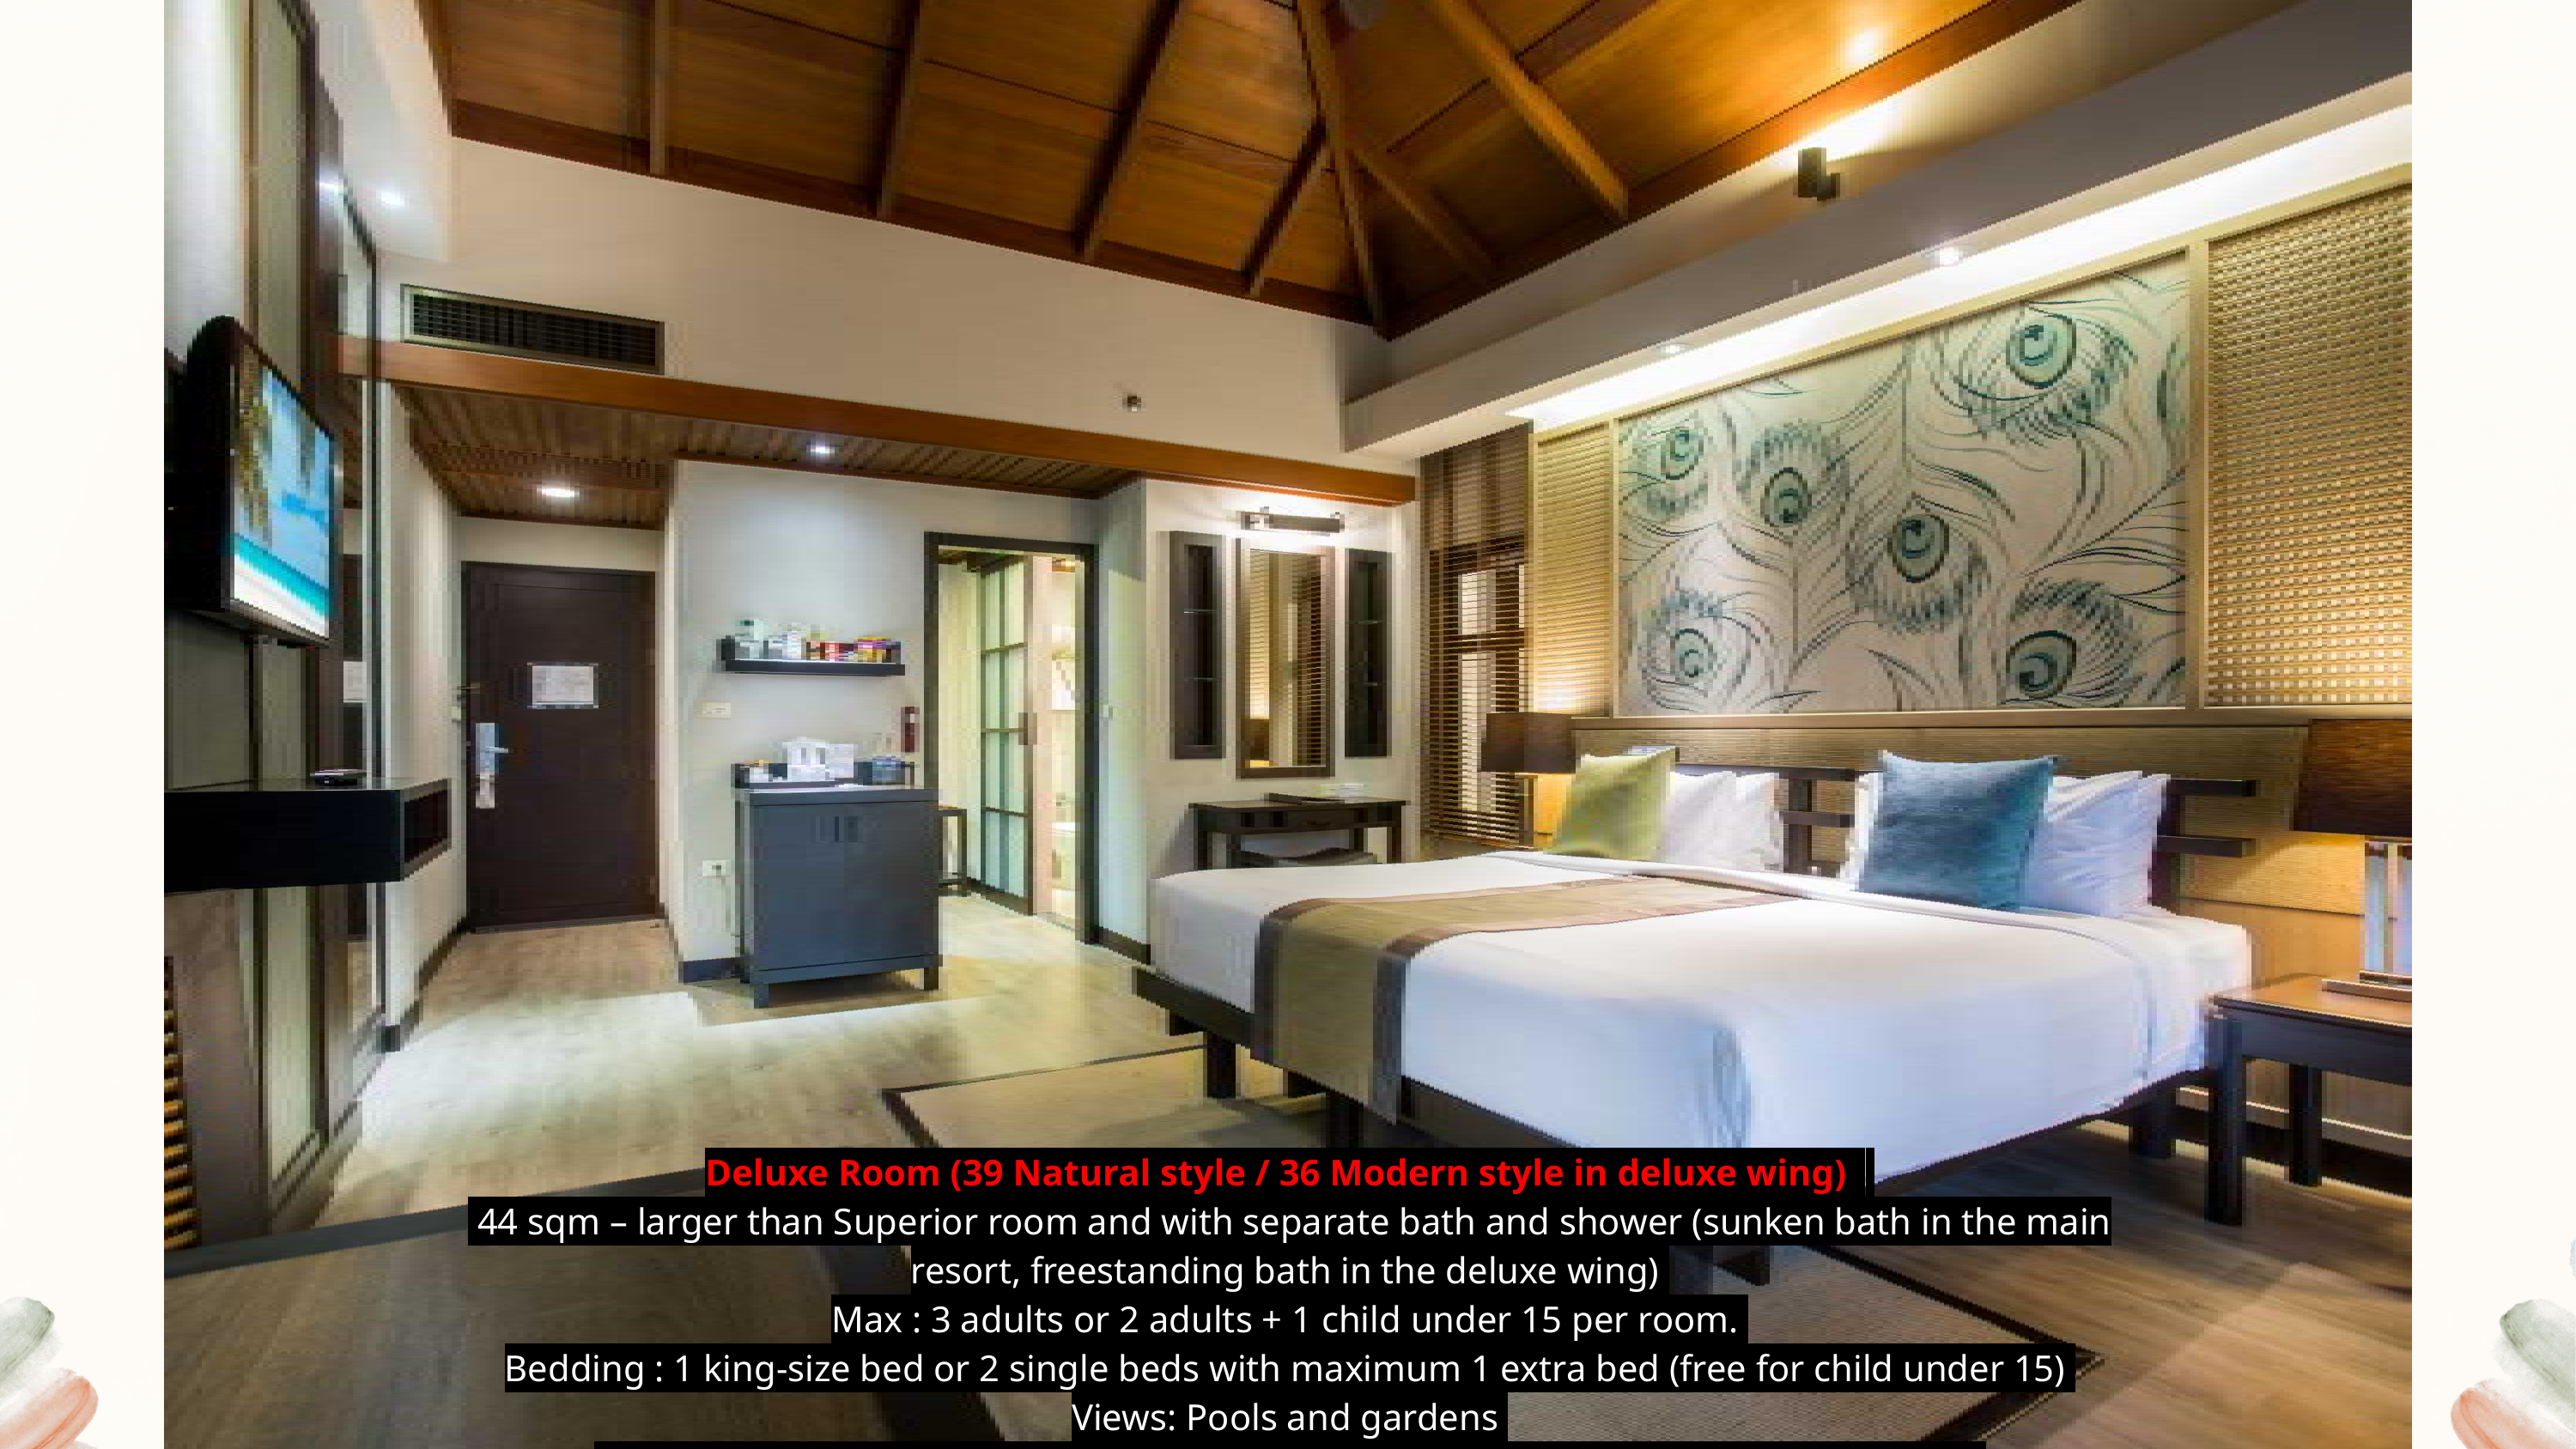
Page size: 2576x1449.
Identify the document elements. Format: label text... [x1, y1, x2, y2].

picture [0, 0, 2576, 1449]
text_box Deluxe Room (39 Natural style / 36 Modern style in deluxe wing) 44 sqm – larger than Superior room and with separate bath and shower (sunken bath in the main resort, freestanding bath in the deluxe wing) Max : 3 adults or 2 adults + 1 child under 15 per room. Bedding : 1 king-size bed or 2 single beds with maximum 1 extra bed (free for child under 15) Views: Pools and gardens ***Guaranteed interconnecting rooms for families of 2 adults and up to 3 children (teenagers 15 to 18 pay a supplement) *** [409, 1141, 2171, 1449]
